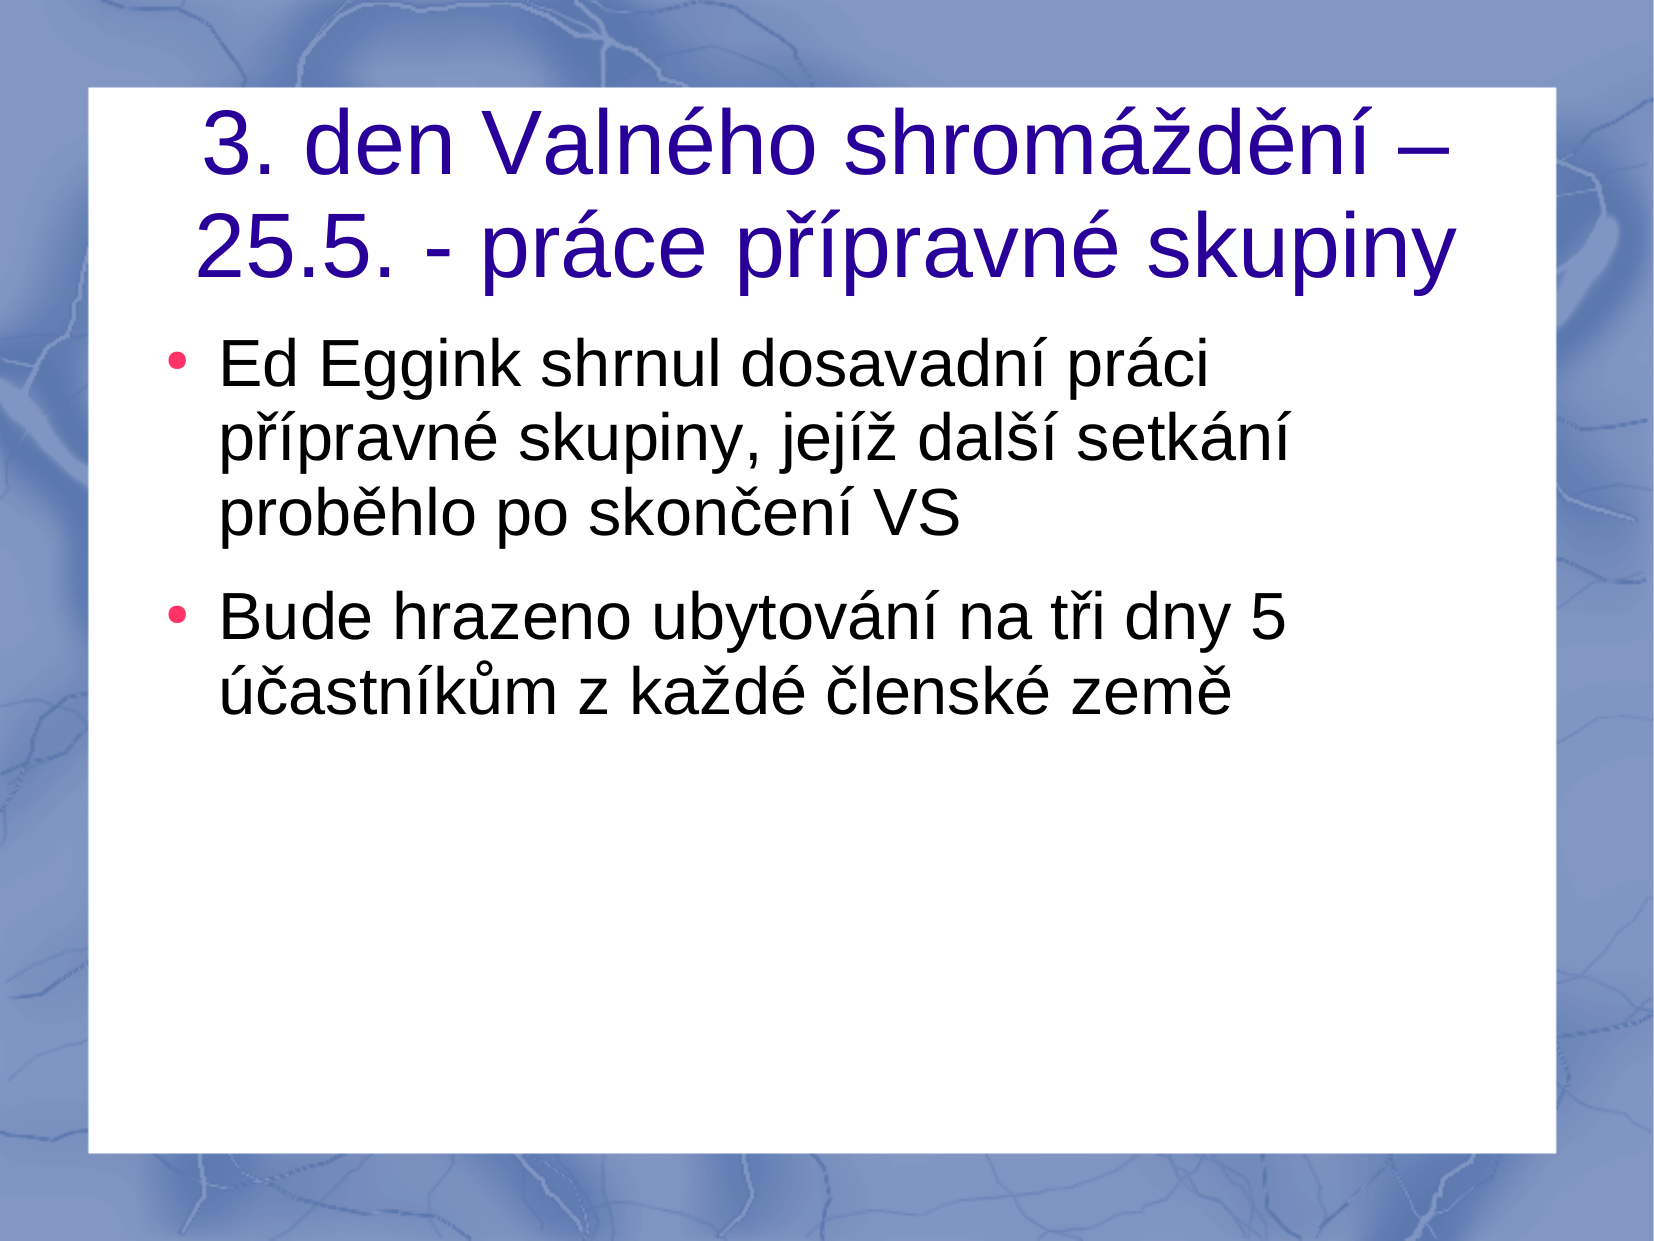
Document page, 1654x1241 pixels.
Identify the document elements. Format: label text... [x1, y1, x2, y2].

picture [0, 0, 1654, 1241]
title 3. den Valného shromáždění – 25.5. - práce přípravné skupiny [118, 90, 1536, 298]
list Ed Eggink shrnul dosavadní práci přípravné skupiny, jejíž další setkání proběhlo po skončení VS Bude hrazeno ubytování na tři dny 5 účastníkům z každé členské země [147, 325, 1506, 1145]
